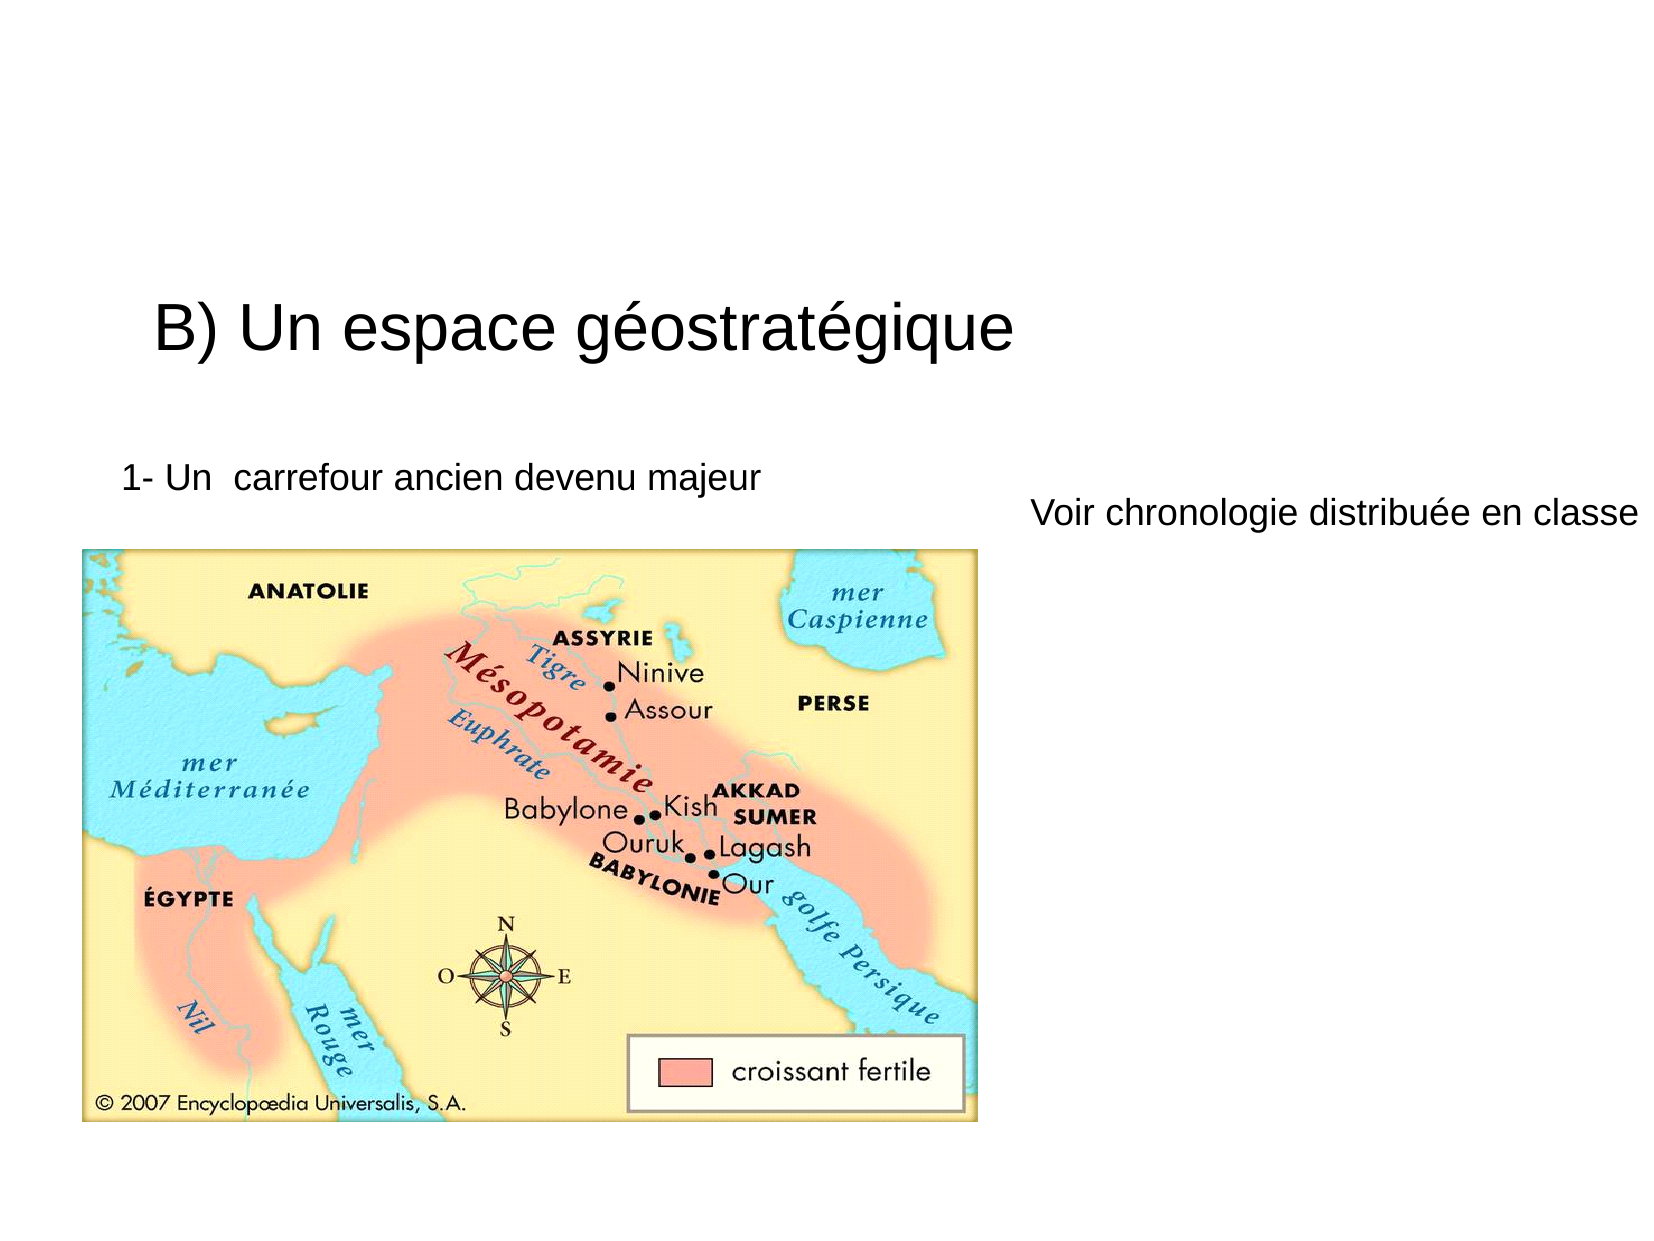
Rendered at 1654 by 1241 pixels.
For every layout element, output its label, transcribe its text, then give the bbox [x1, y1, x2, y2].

picture [82, 549, 978, 1123]
text_box 1- Un carrefour ancien devenu majeur [106, 448, 981, 506]
text_box Voir chronologie distribuée en classe [1015, 484, 1654, 542]
list B) Un espace géostratégique [82, 290, 1571, 1109]
